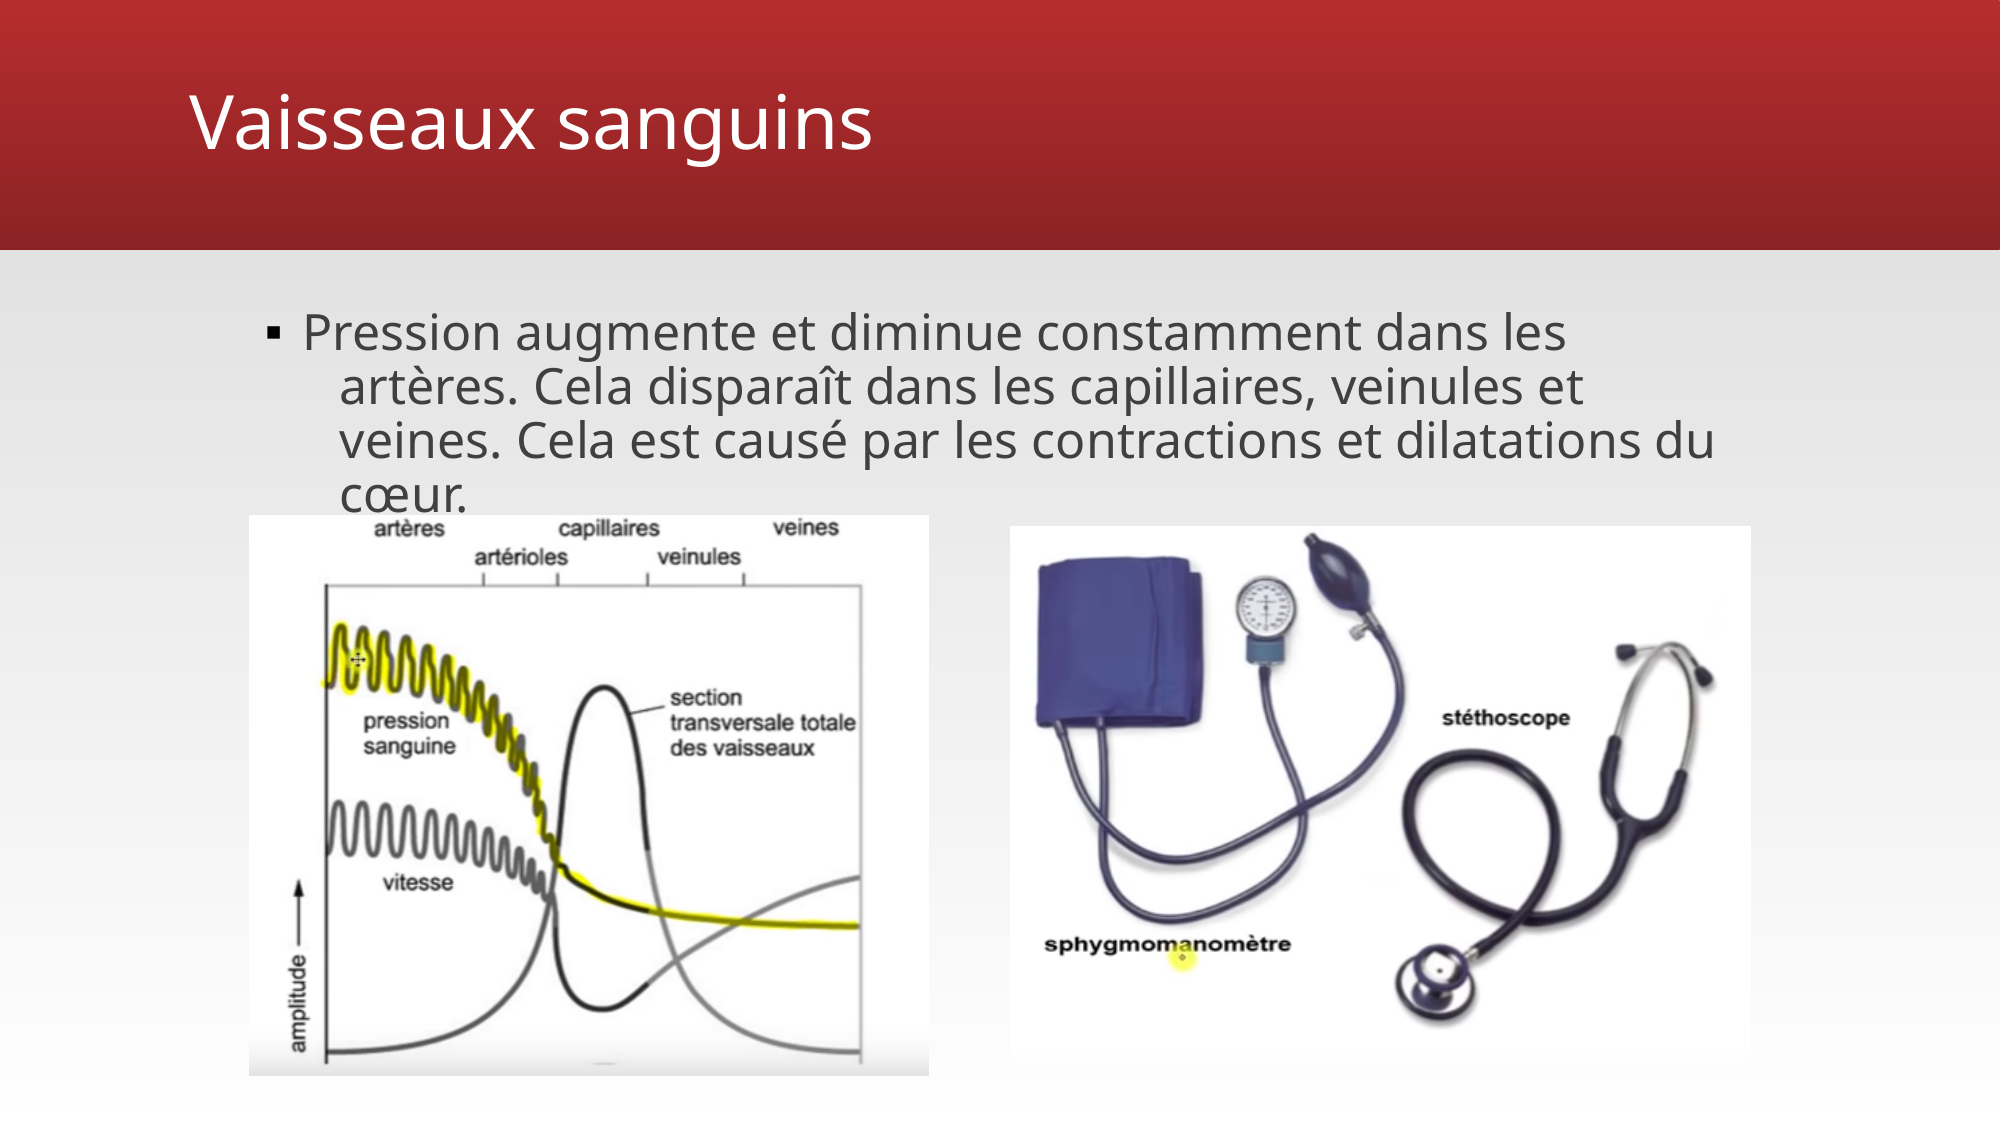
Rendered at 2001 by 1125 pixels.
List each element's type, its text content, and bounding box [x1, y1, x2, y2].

picture [249, 515, 929, 1076]
list Pression augmente et diminue constamment dans les artères. Cela disparaît dans les capillaires, veinules et veines. Cela est causé par les contractions et dilatations du cœur. [249, 299, 1750, 1051]
title Vaisseaux sanguins [174, 16, 1825, 234]
picture [1010, 527, 1751, 1063]
